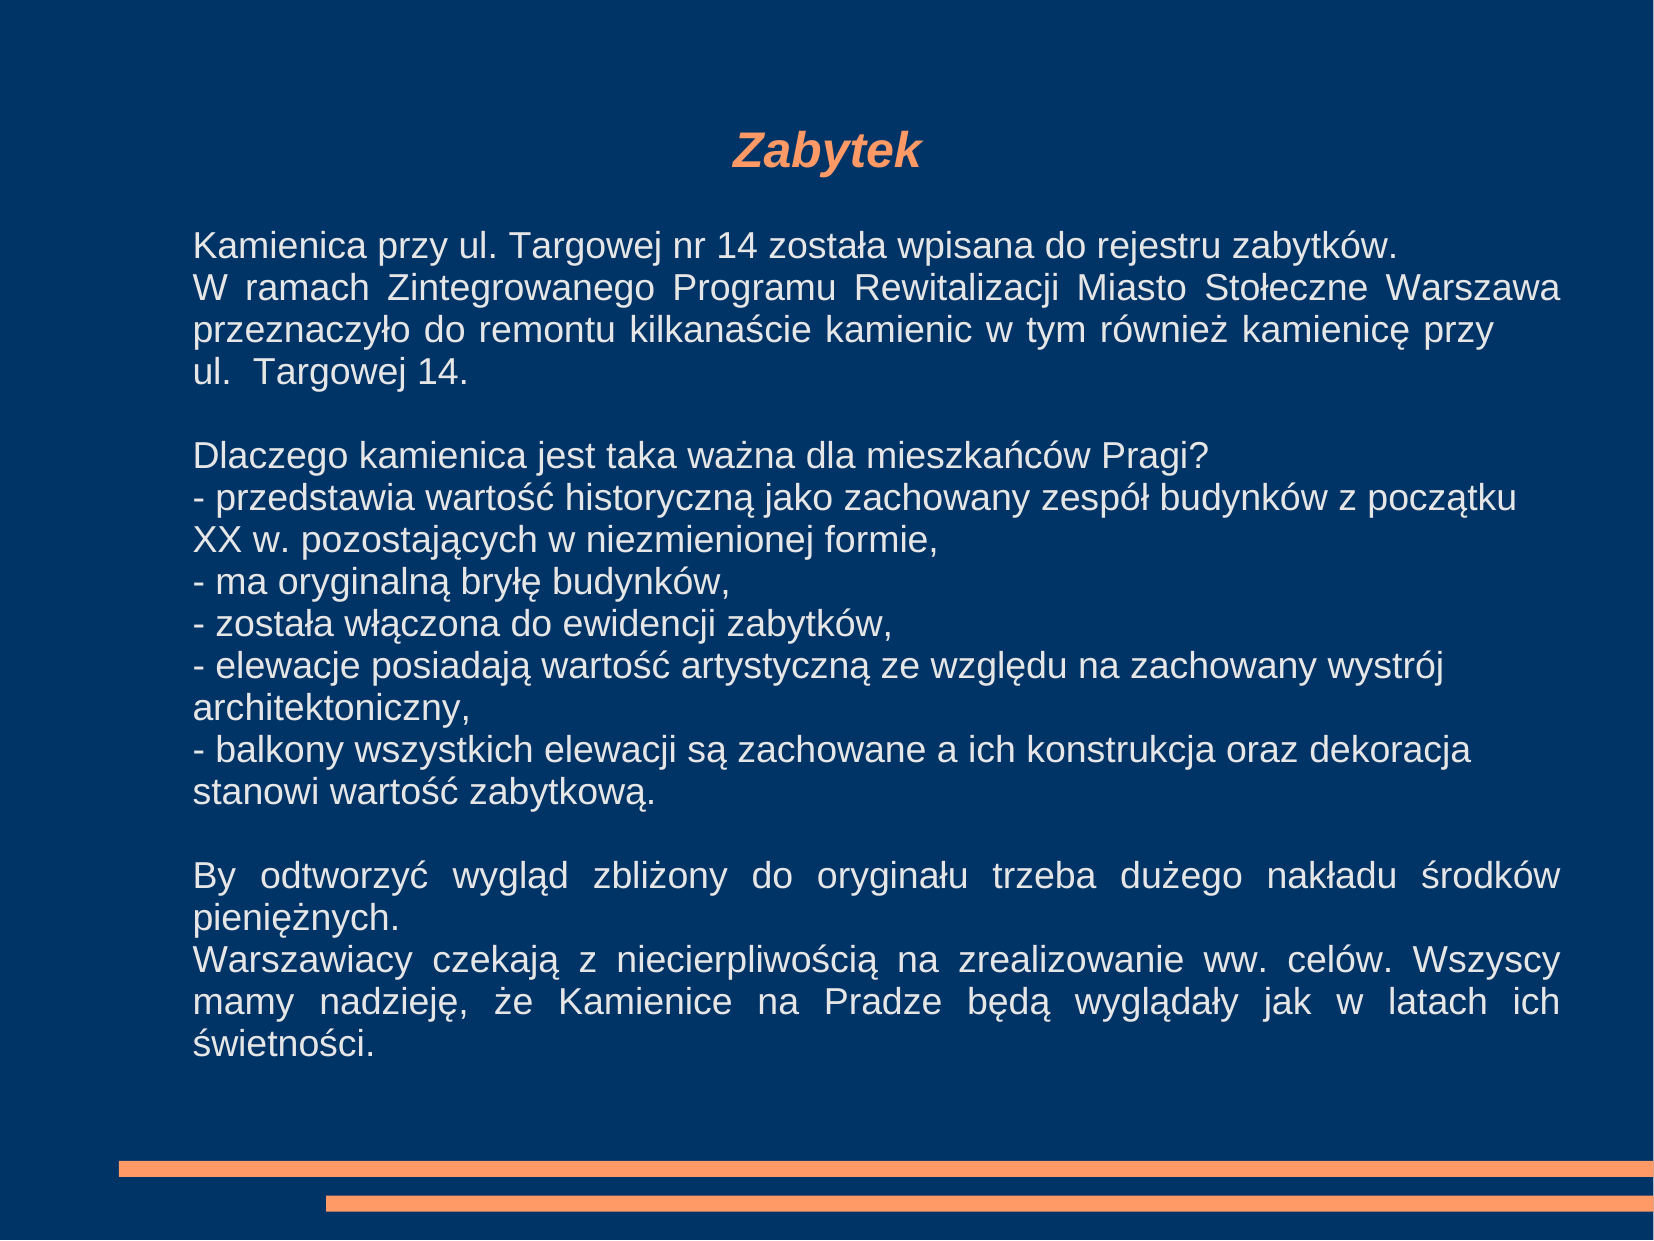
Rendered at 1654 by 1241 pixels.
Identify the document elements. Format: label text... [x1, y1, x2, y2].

title Zabytek [121, 46, 1534, 224]
list Kamienica przy ul. Targowej nr 14 została wpisana do rejestru zabytków. W ramach Zintegrowanego Programu Rewitalizacji Miasto Stołeczne Warszawa przeznaczyło do remontu kilkanaście kamienic w tym również kamienicę przy ul. Targowej 14. Dlaczego kamienica jest taka ważna dla mieszkańców Pragi? - przedstawia wartość historyczną jako zachowany zespół budynków z początku XX w. pozostających w niezmienionej formie, - ma oryginalną bryłę budynków, - została włączona do ewidencji zabytków, - elewacje posiadają wartość artystyczną ze względu na zachowany wystrój architektoniczny, - balkony wszystkich elewacji są zachowane a ich konstrukcja oraz dekoracja stanowi wartość zabytkową. By odtworzyć wygląd zbliżony do oryginału trzeba dużego nakładu środków pieniężnych. Warszawiacy czekają z niecierpliwością na zrealizowanie ww. celów. Wszyscy mamy nadzieję, że Kamienice na Pradze będą wyglądały jak w latach ich świetności. [121, 224, 1561, 1164]
